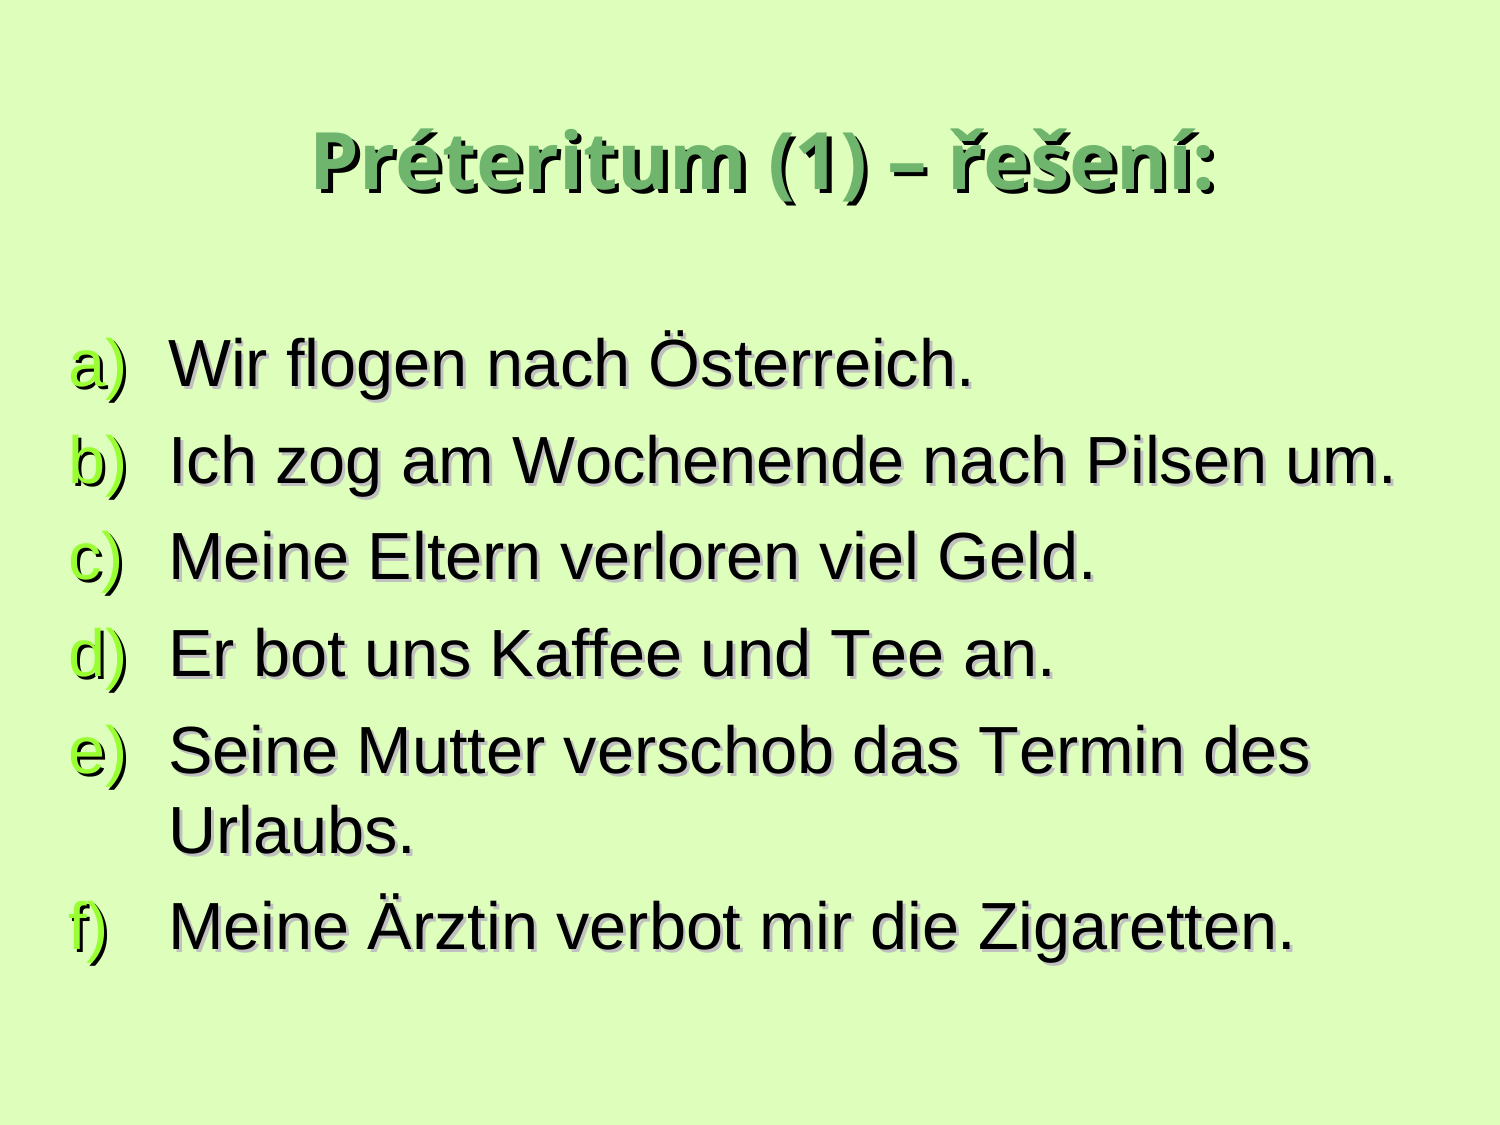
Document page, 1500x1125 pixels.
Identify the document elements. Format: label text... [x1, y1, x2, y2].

title Préteritum (1) – řešení: [75, 40, 1451, 276]
list Wir flogen nach Österreich. Ich zog am Wochenende nach Pilsen um. Meine Eltern verloren viel Geld. Er bot uns Kaffee und Tee an. Seine Mutter verschob das Termin des Urlaubs. Meine Ärztin verbot mir die Zigaretten. [53, 312, 1451, 1000]
